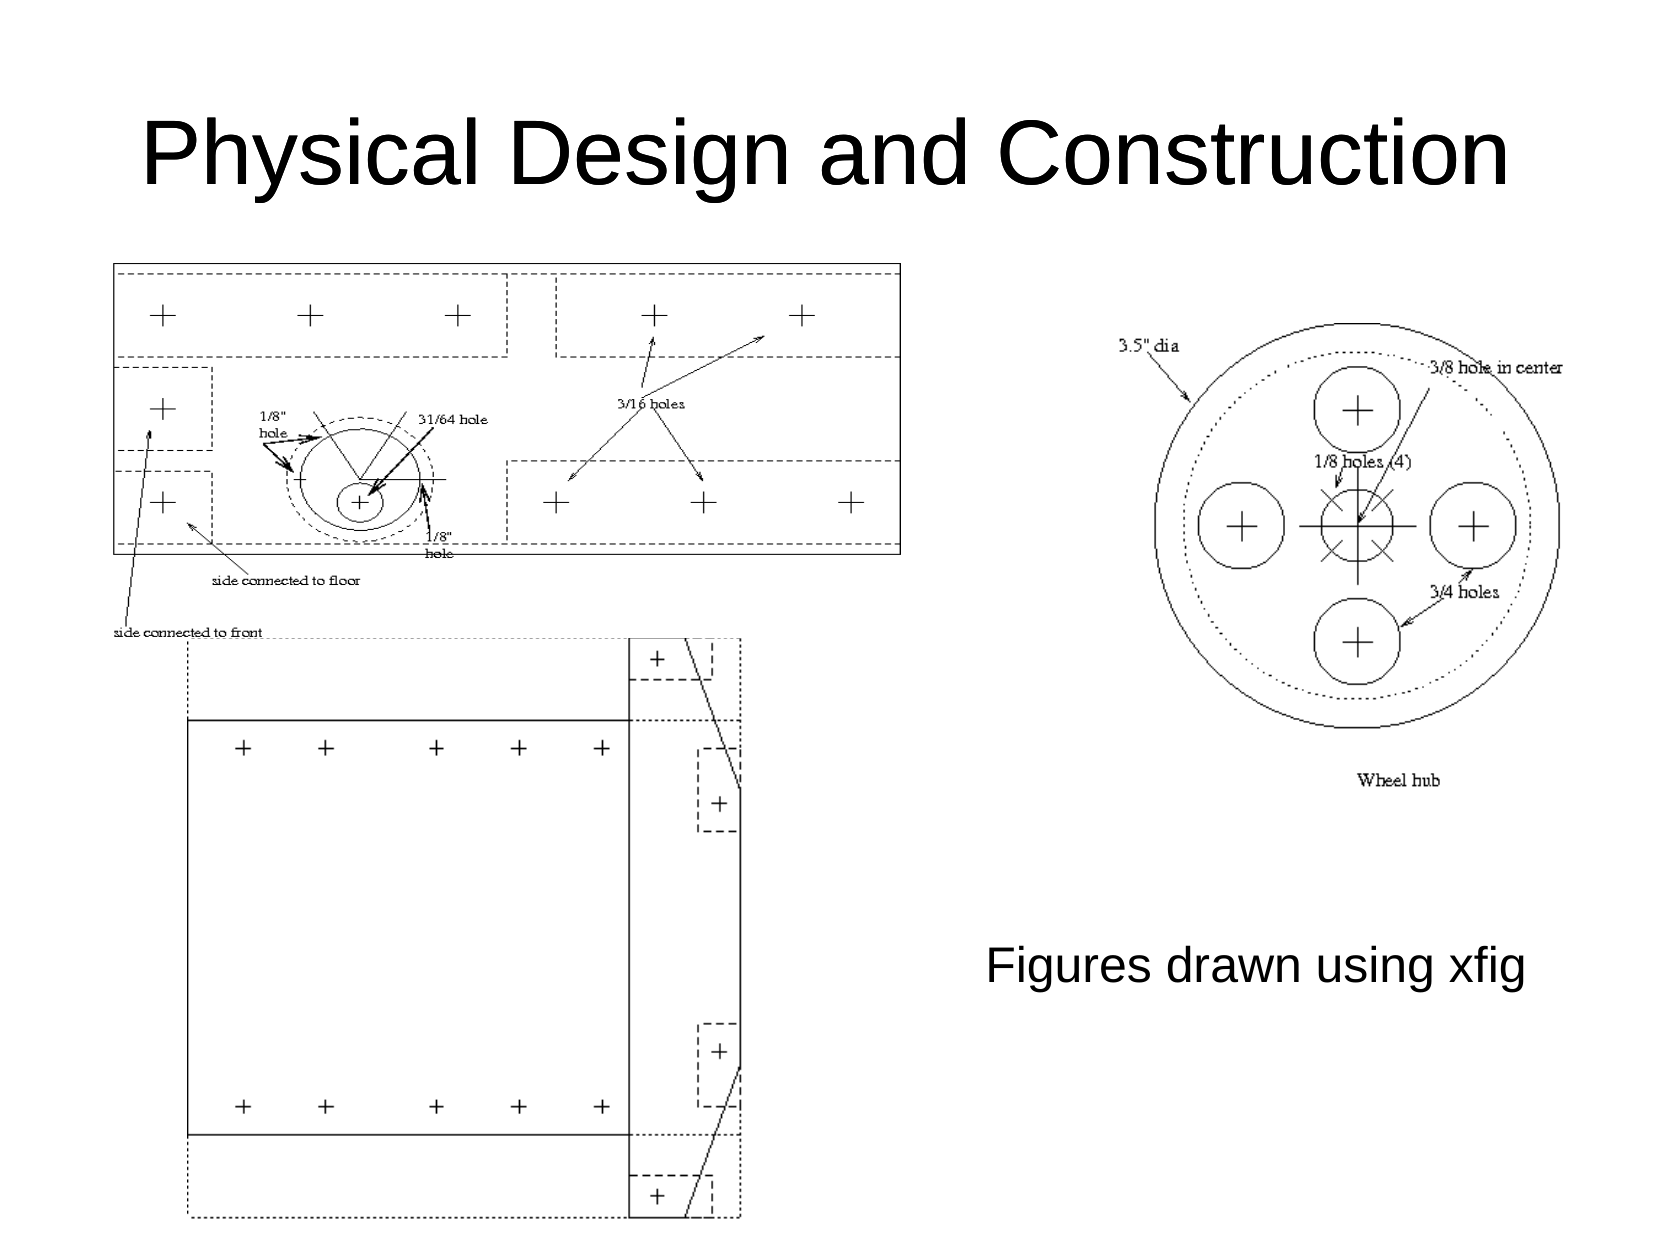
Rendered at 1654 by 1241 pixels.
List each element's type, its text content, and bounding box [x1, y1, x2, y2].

title Physical Design and Construction [82, 49, 1571, 257]
picture [1117, 323, 1576, 788]
picture [112, 262, 901, 1241]
title Figures drawn using xfig [900, 880, 1613, 1051]
